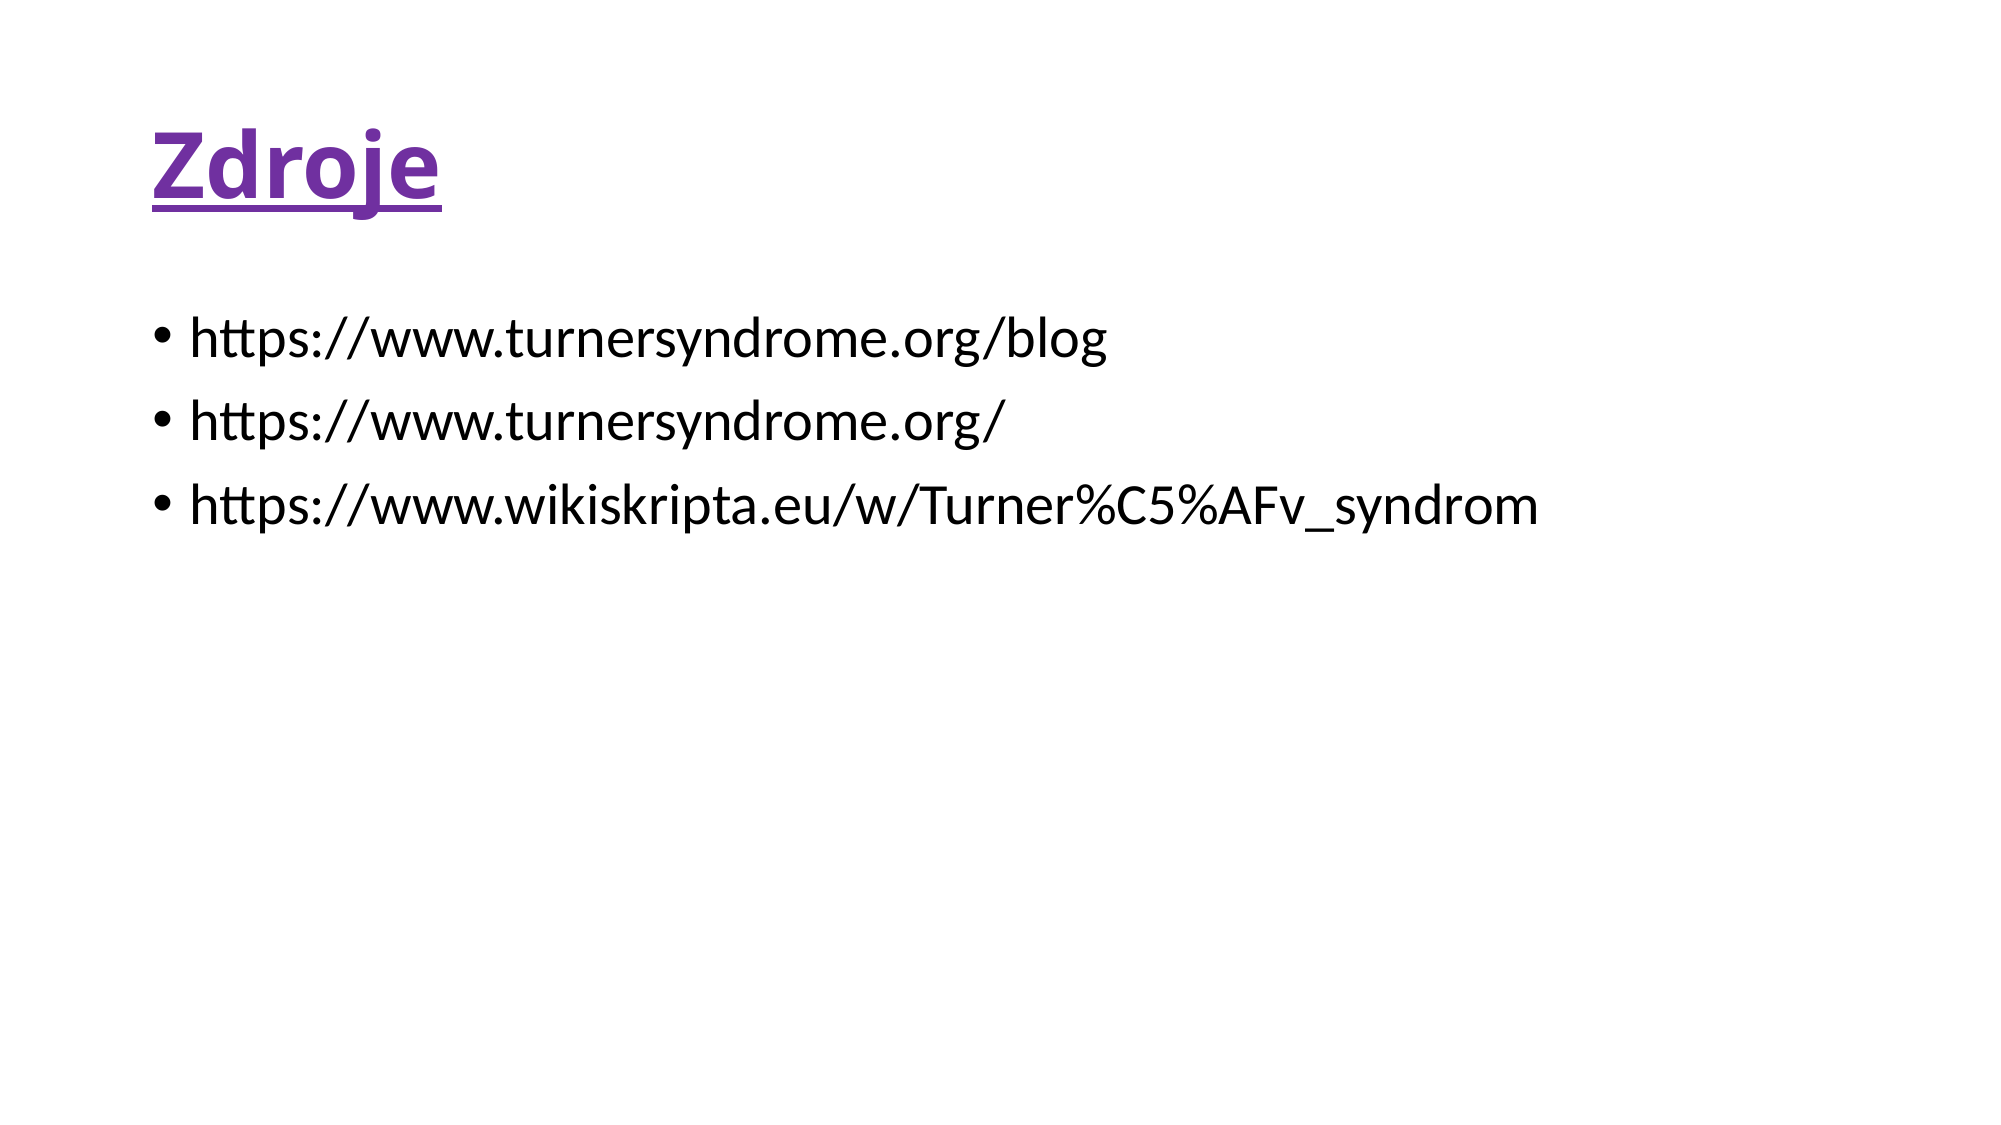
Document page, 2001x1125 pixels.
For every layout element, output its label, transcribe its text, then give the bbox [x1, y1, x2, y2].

list https://www.turnersyndrome.org/blog https://www.turnersyndrome.org/ https://www.wikiskripta.eu/w/Turner%C5%AFv_syndrom [137, 299, 1863, 1014]
title Zdroje [137, 59, 1863, 278]
